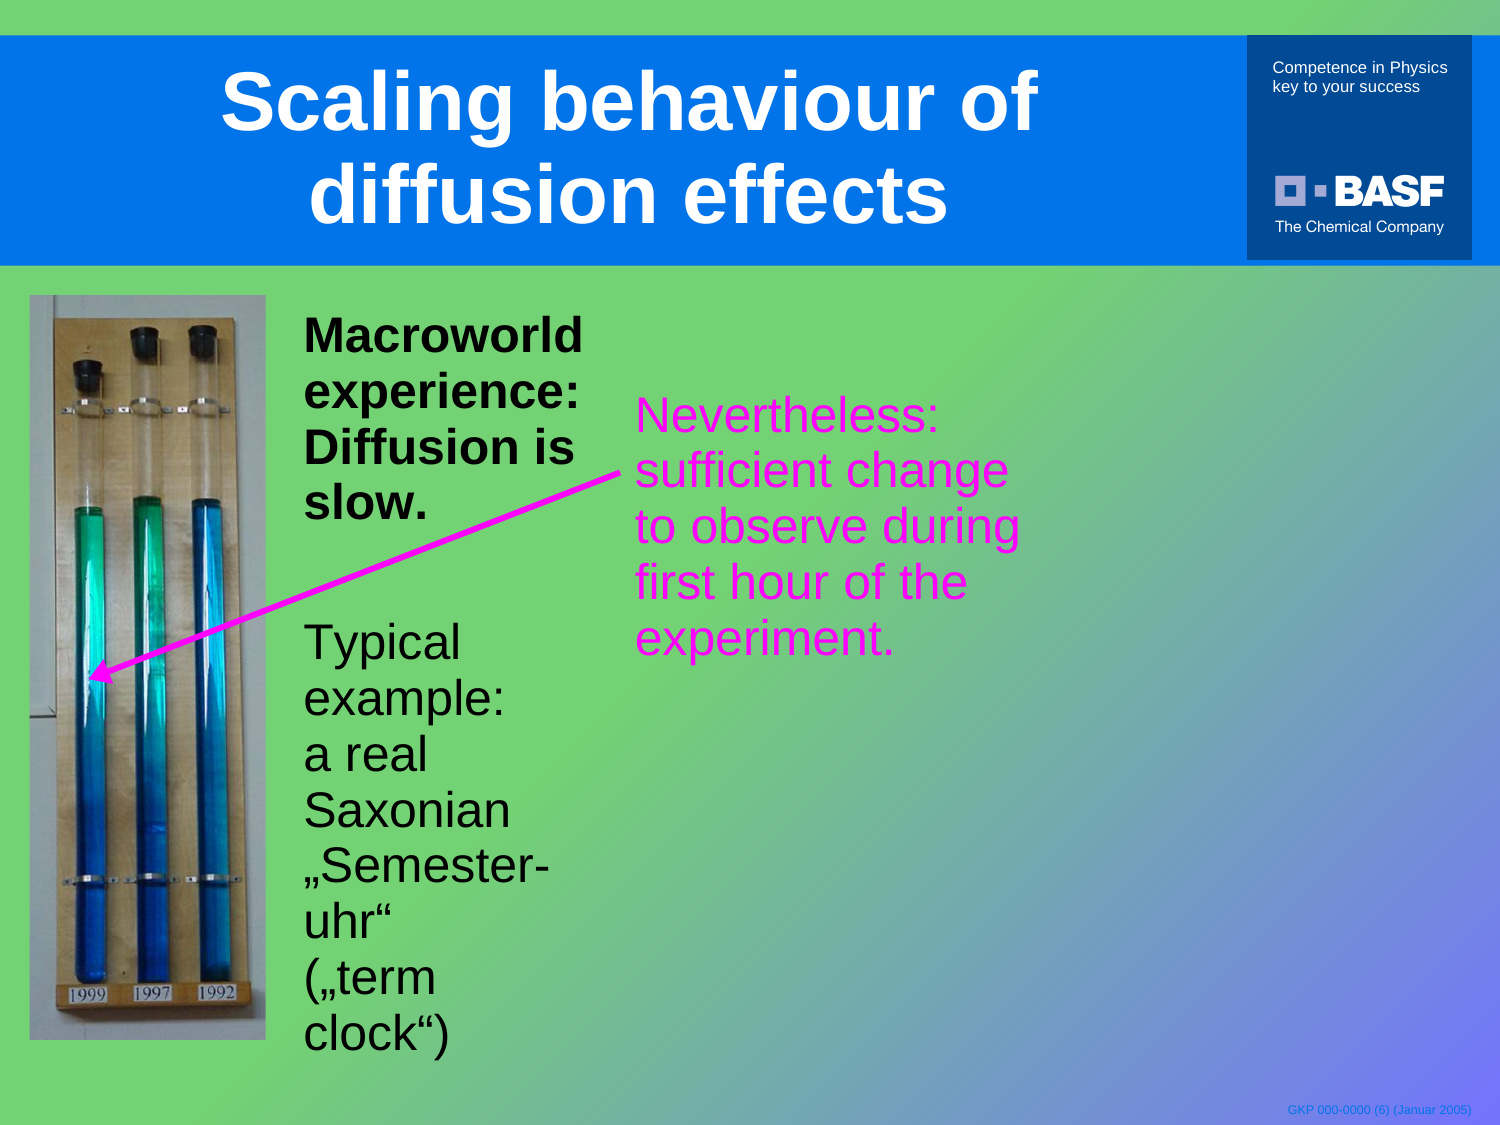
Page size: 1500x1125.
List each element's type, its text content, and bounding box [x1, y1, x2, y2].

title Going micro and nano: approaching the apparent dwarf [1438, 1063, 1500, 1125]
picture [1247, 35, 1472, 260]
picture [29, 295, 266, 1040]
text_box Macroworld experience: Diffusion is slow. Typical example: a real Saxonian „Semester- uhr“ („term clock“) [288, 479, 614, 1125]
text_box Macroworld experience: Diffusion is slow. Typical example: a real Saxonian „Semester- uhr“ („term clock“) [288, 300, 614, 598]
text_box Nevertheless: sufficient change to observe during first hour of the experiment. [620, 379, 1051, 785]
title Scaling behaviour of diffusion effects [27, 54, 1232, 308]
